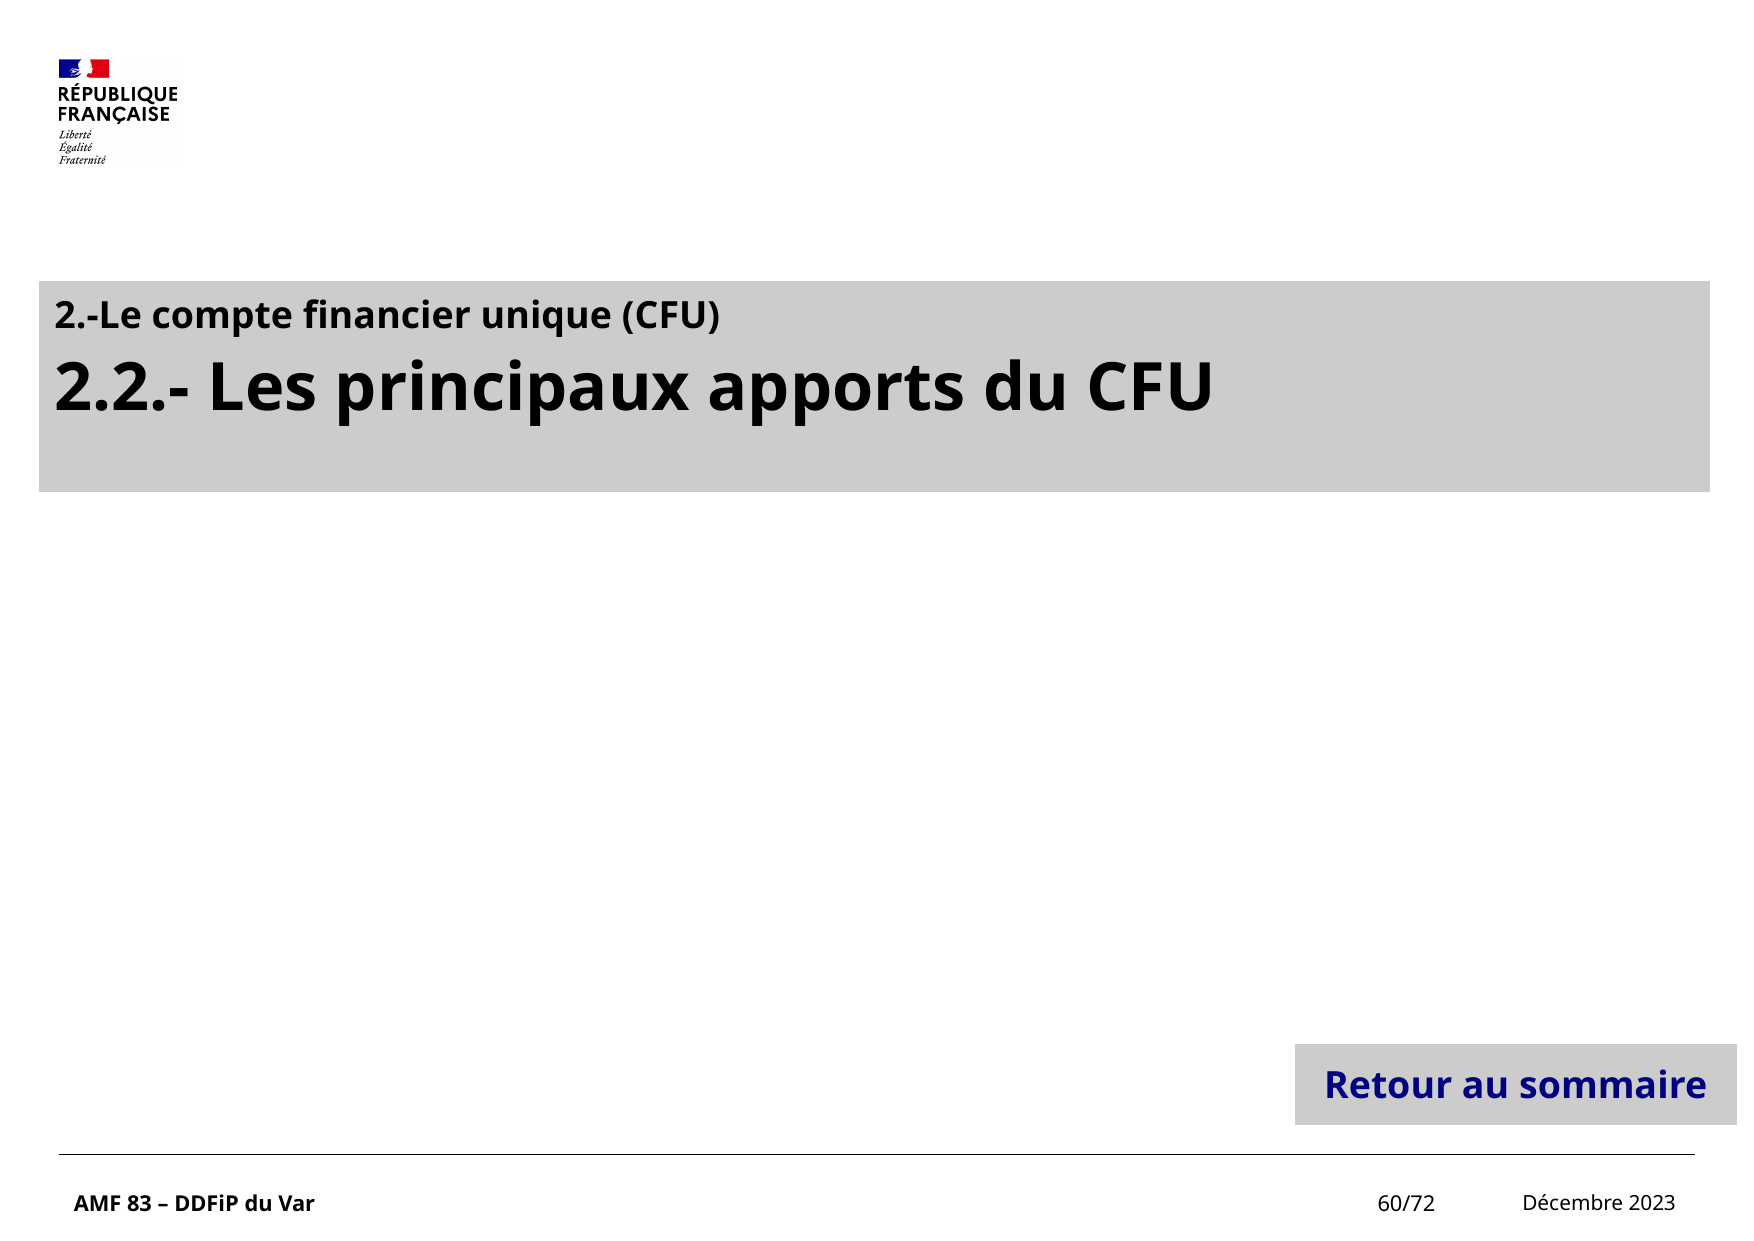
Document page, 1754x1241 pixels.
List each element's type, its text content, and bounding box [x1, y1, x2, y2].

picture [59, 59, 178, 164]
text_box 2.-Le compte financier unique (CFU) 2.2.- Les principaux apports du CFU [39, 281, 1710, 492]
text_box Retour au sommaire [1295, 1044, 1737, 1125]
